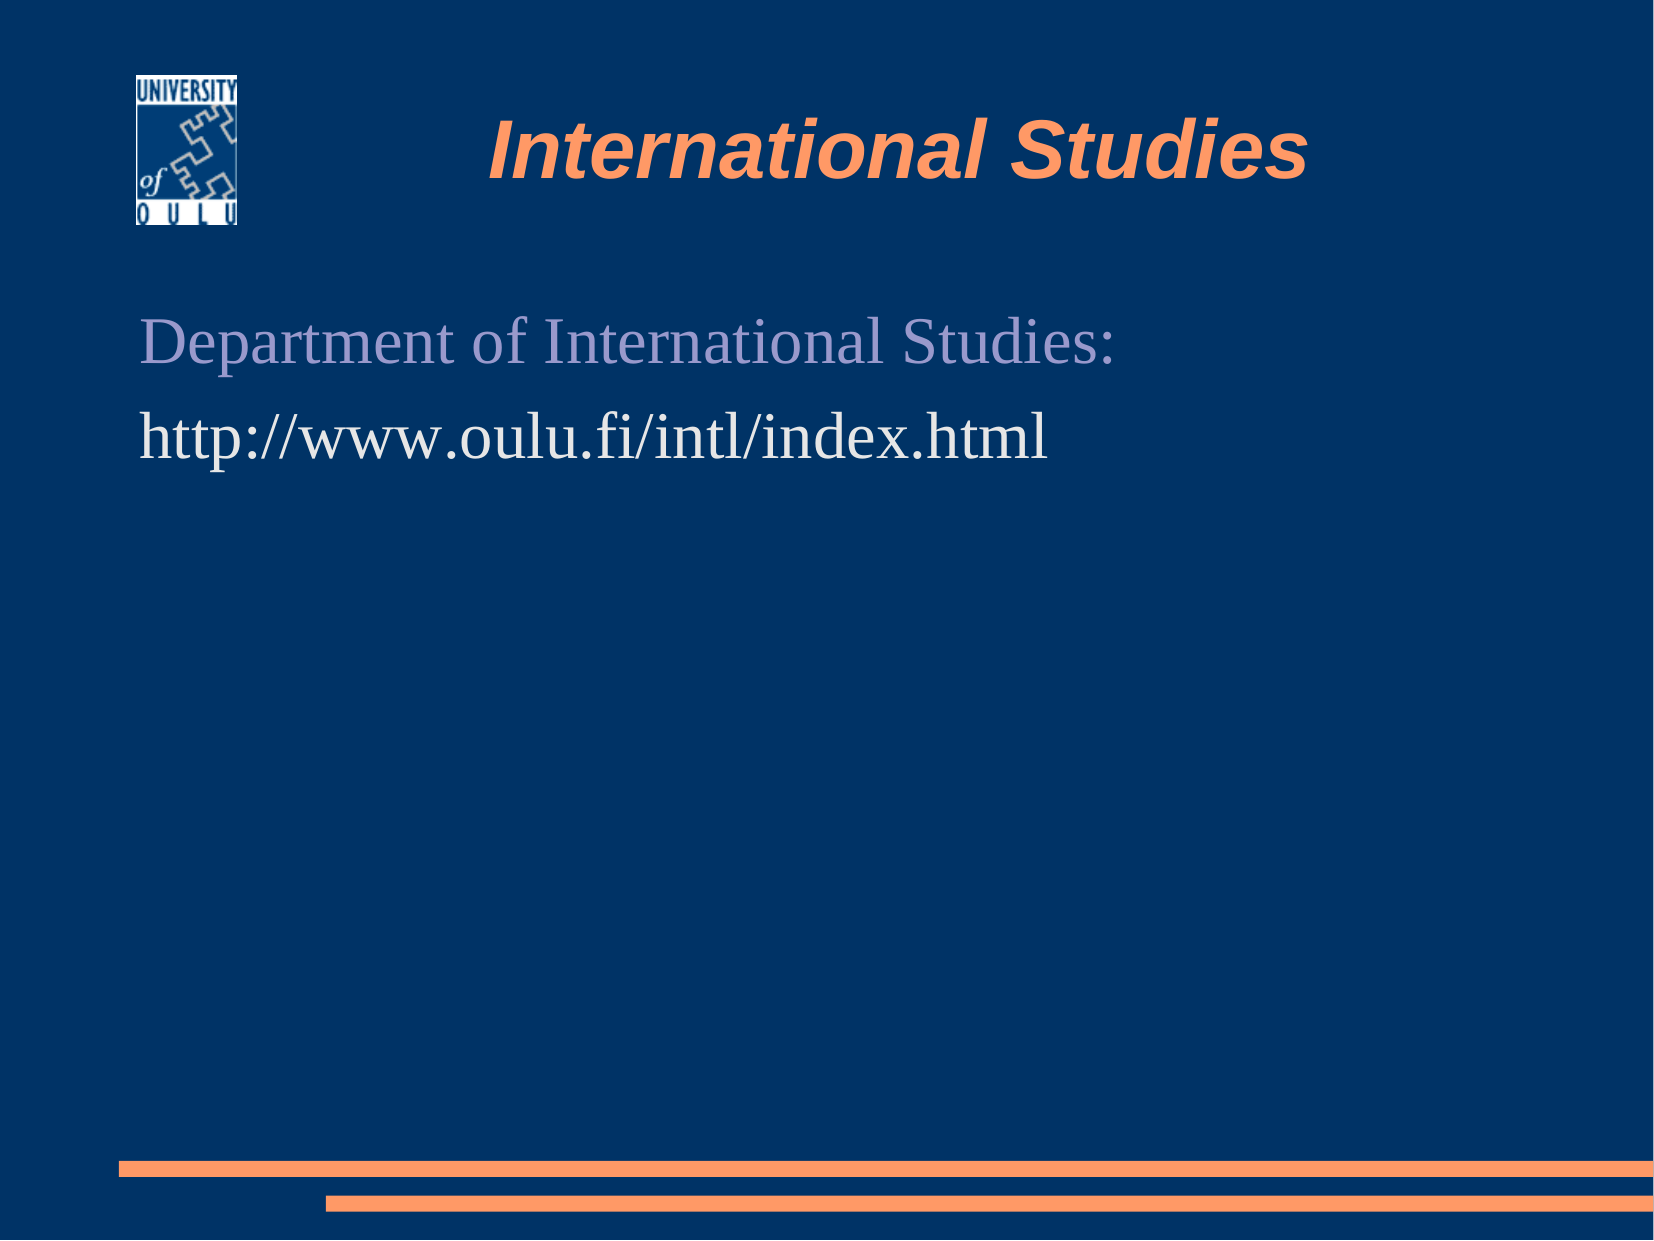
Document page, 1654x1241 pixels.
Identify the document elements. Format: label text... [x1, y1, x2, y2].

list http://www.oulu.fi/intl/index.html [121, 398, 1561, 473]
picture [136, 75, 237, 225]
title International Studies [265, 46, 1534, 254]
list Department of International Studies: [121, 304, 1562, 390]
